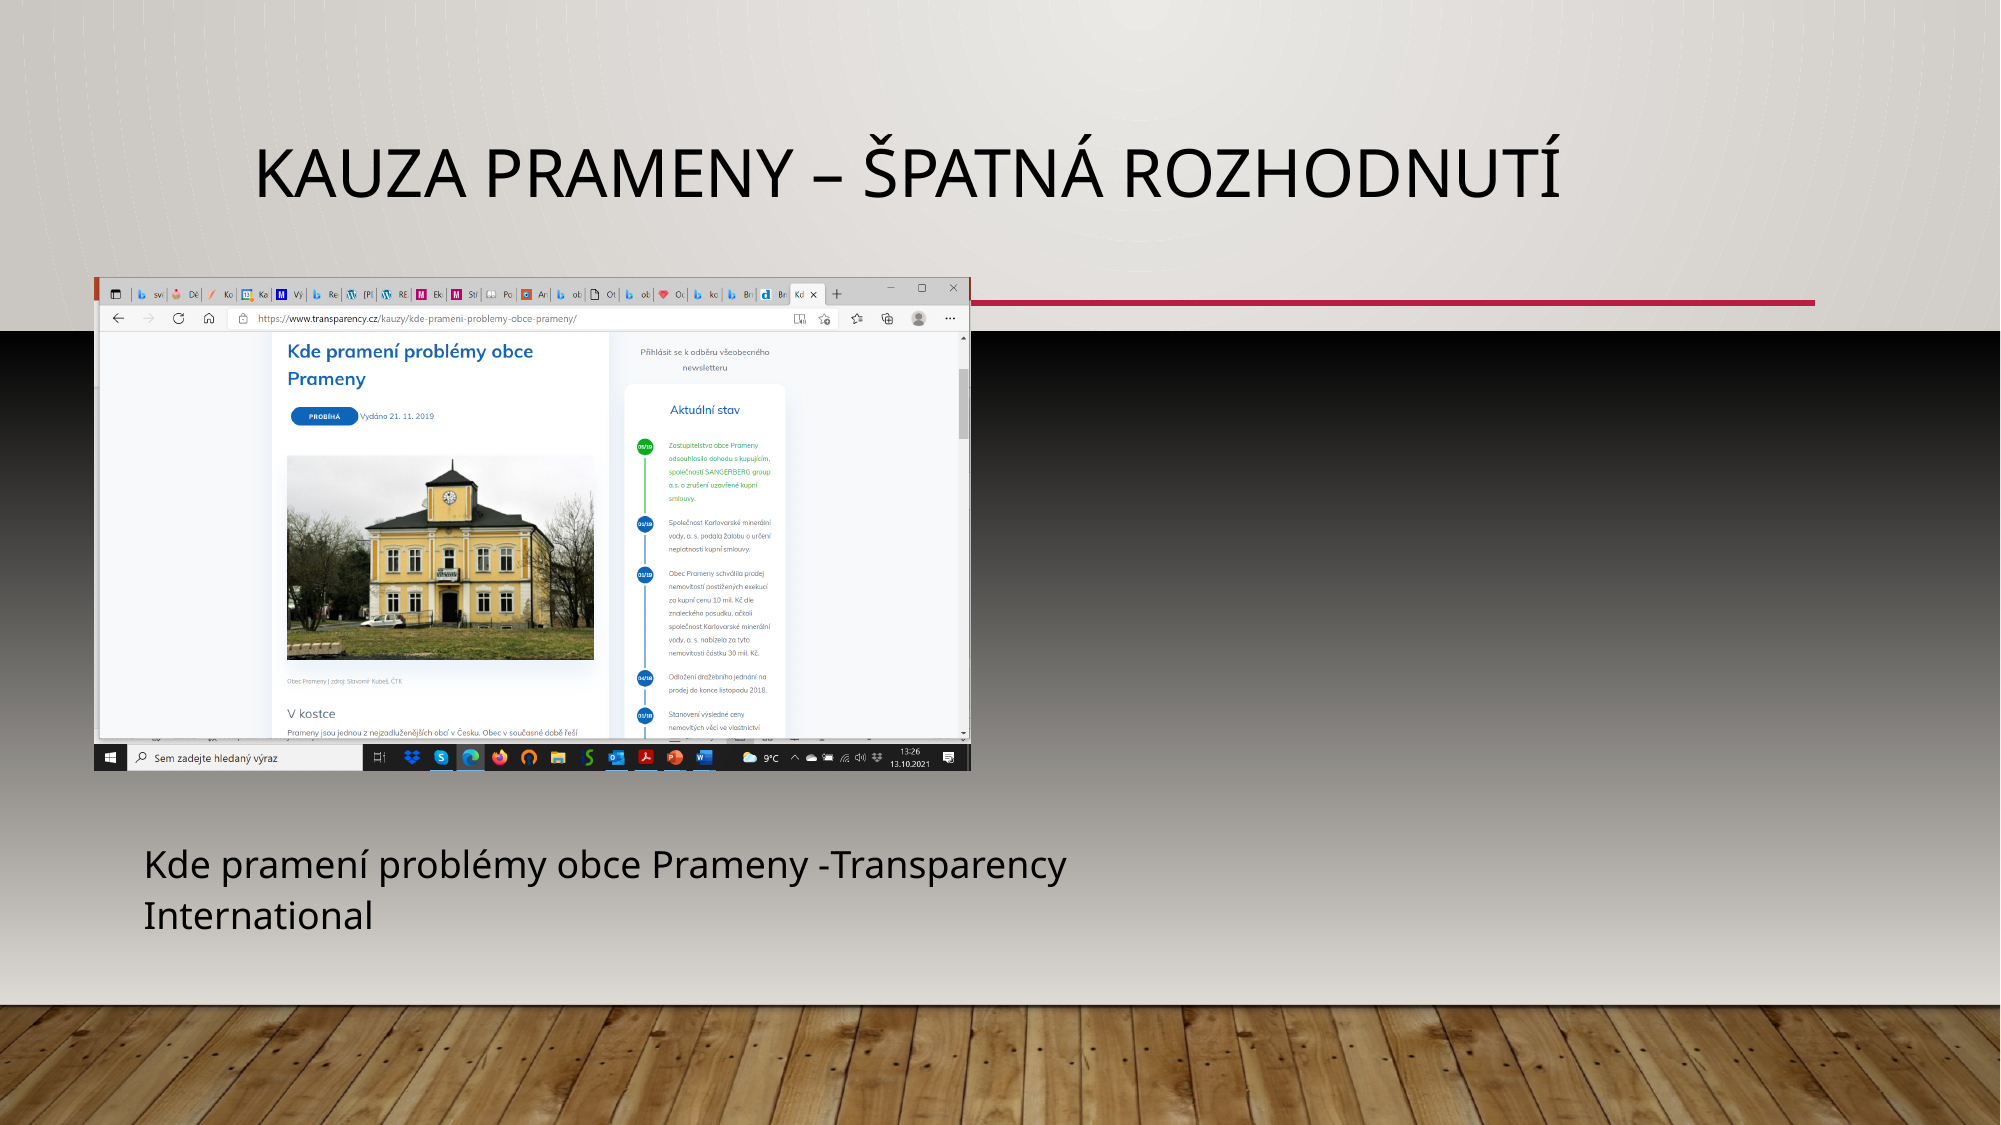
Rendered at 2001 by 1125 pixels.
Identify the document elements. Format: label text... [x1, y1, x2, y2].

text_box Kde pramení problémy obce Prameny - Transparency International [128, 833, 1129, 940]
picture [94, 277, 971, 771]
title Kauza Prameny – špatná rozhodnutí [238, 131, 1814, 305]
